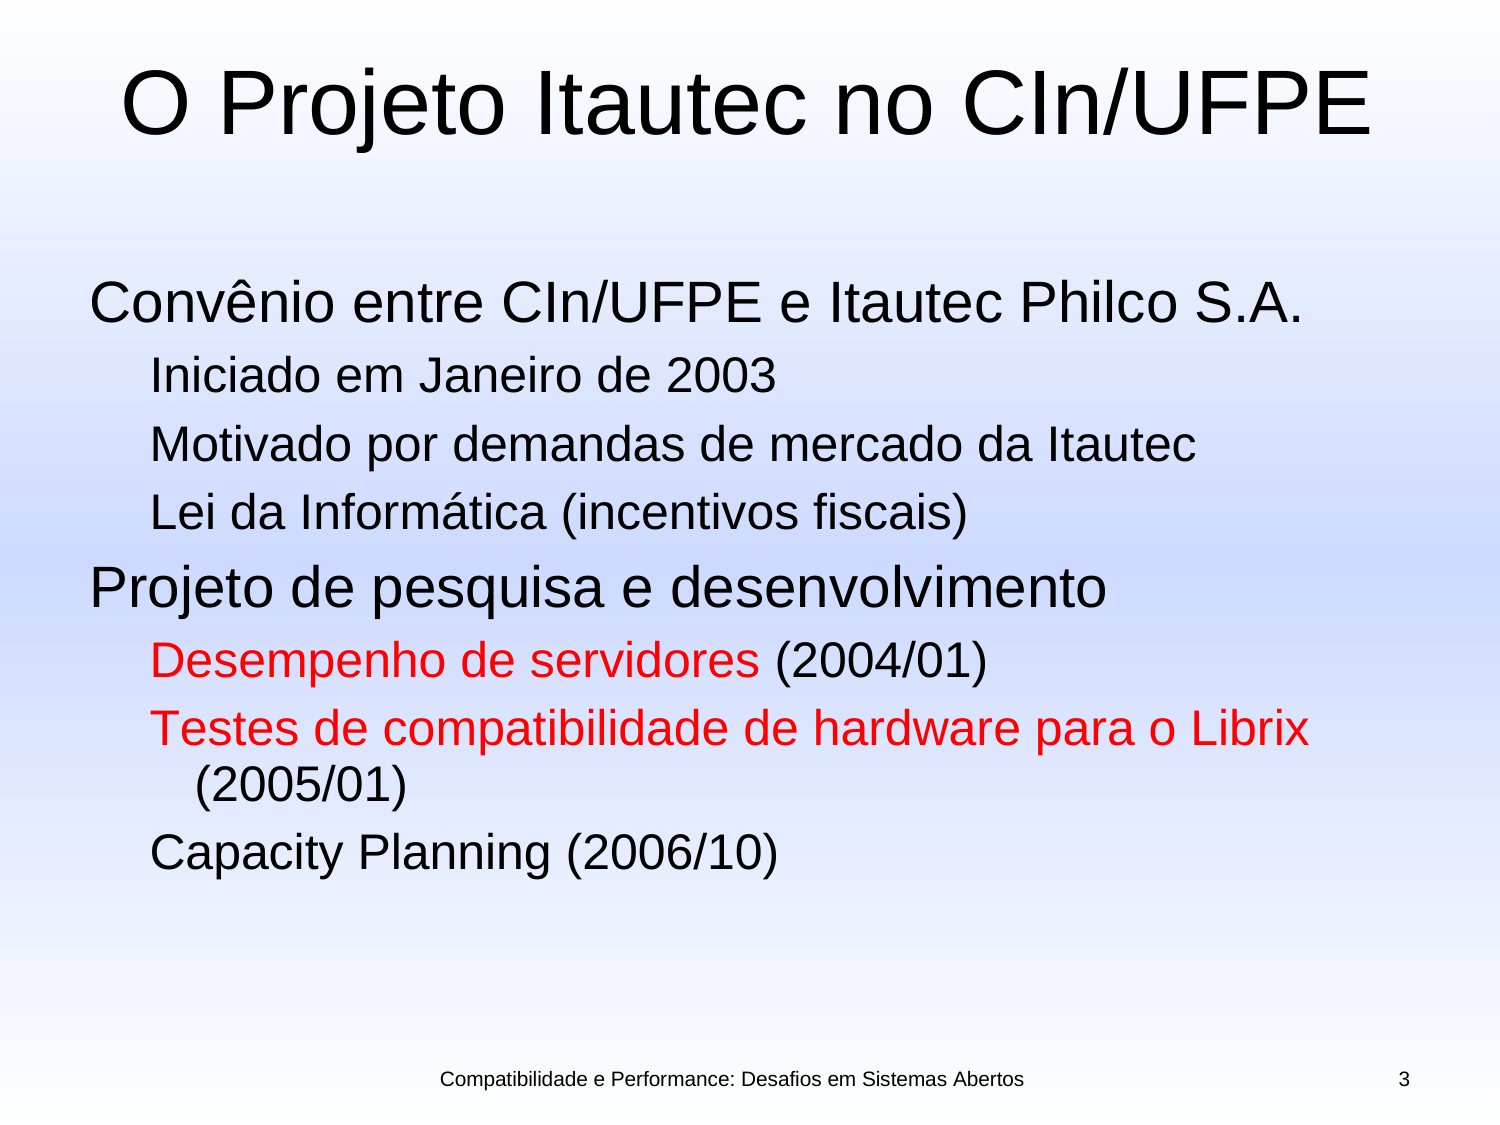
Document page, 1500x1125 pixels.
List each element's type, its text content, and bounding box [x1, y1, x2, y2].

list Convênio entre CIn/UFPE e Itautec Philco S.A. Iniciado em Janeiro de 2003 Motivado por demandas de mercado da Itautec Lei da Informática (incentivos fiscais) Projeto de pesquisa e desenvolvimento Desempenho de servidores (2004/01) Testes de compatibilidade de hardware para o Librix (2005/01) Capacity Planning (2006/10) [75, 262, 1426, 1006]
title O Projeto Itautec no CIn/UFPE [15, 8, 1482, 197]
